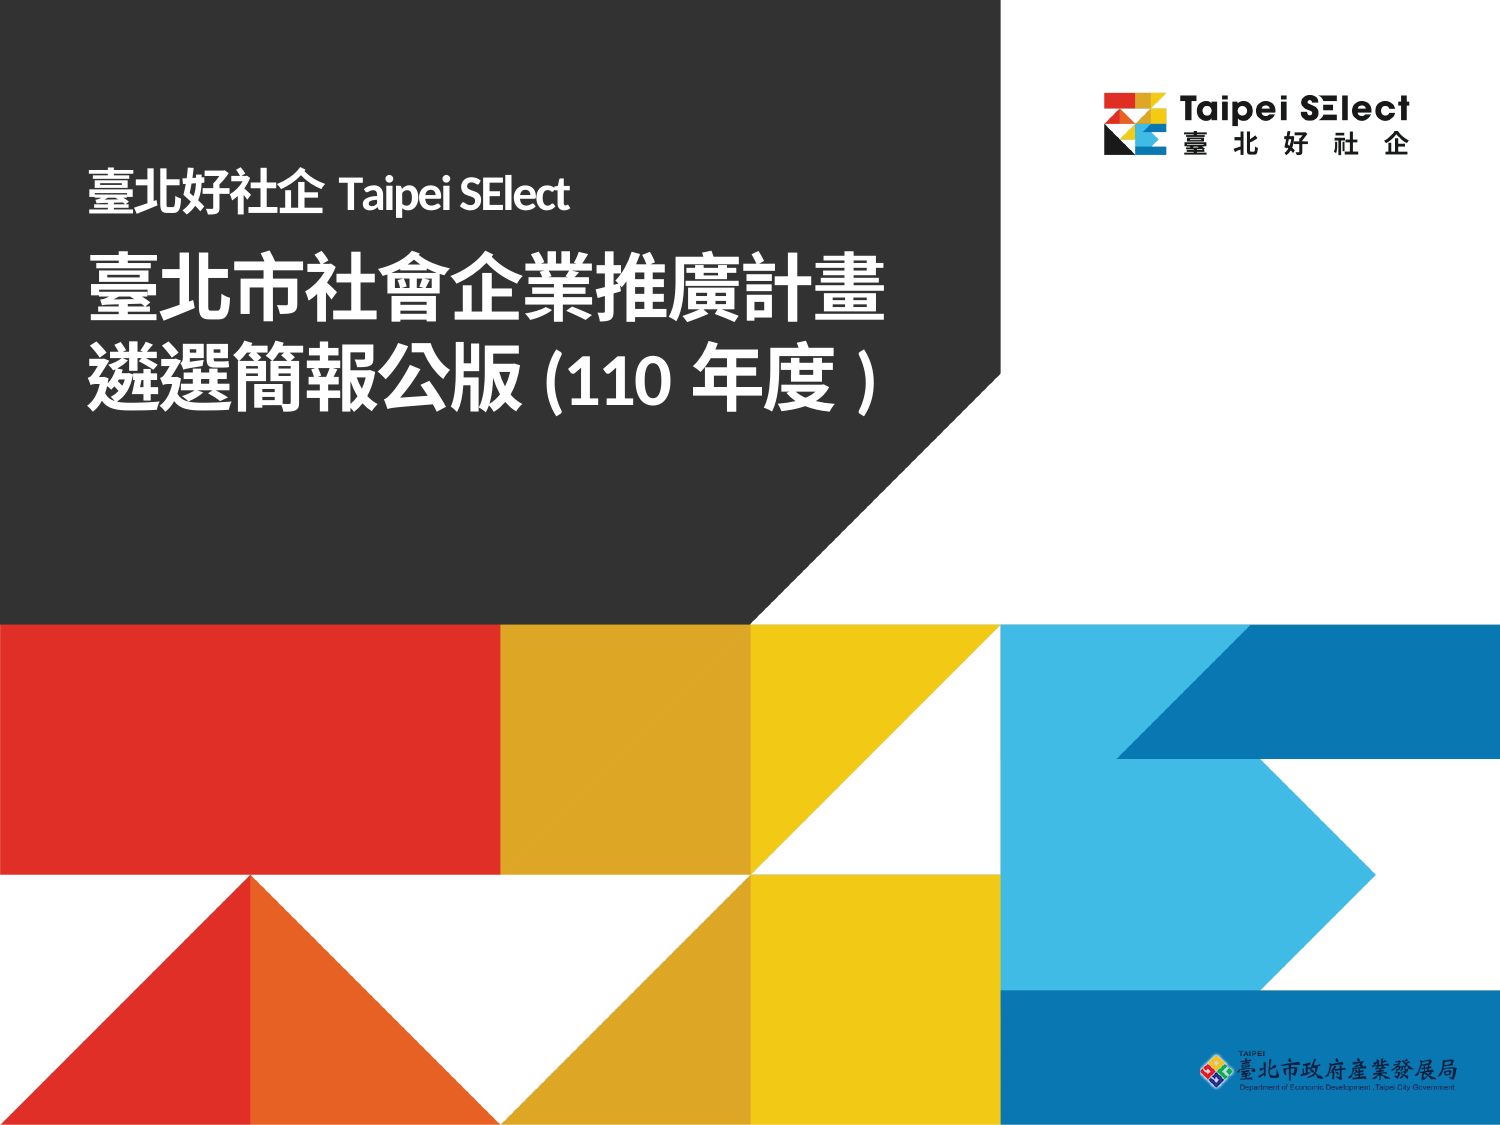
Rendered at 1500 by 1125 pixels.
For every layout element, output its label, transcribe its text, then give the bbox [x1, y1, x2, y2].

title 臺北好社企Taipei SElect 臺北市社會企業推廣計畫 遴選簡報公版(110年度) [71, 198, 1016, 294]
